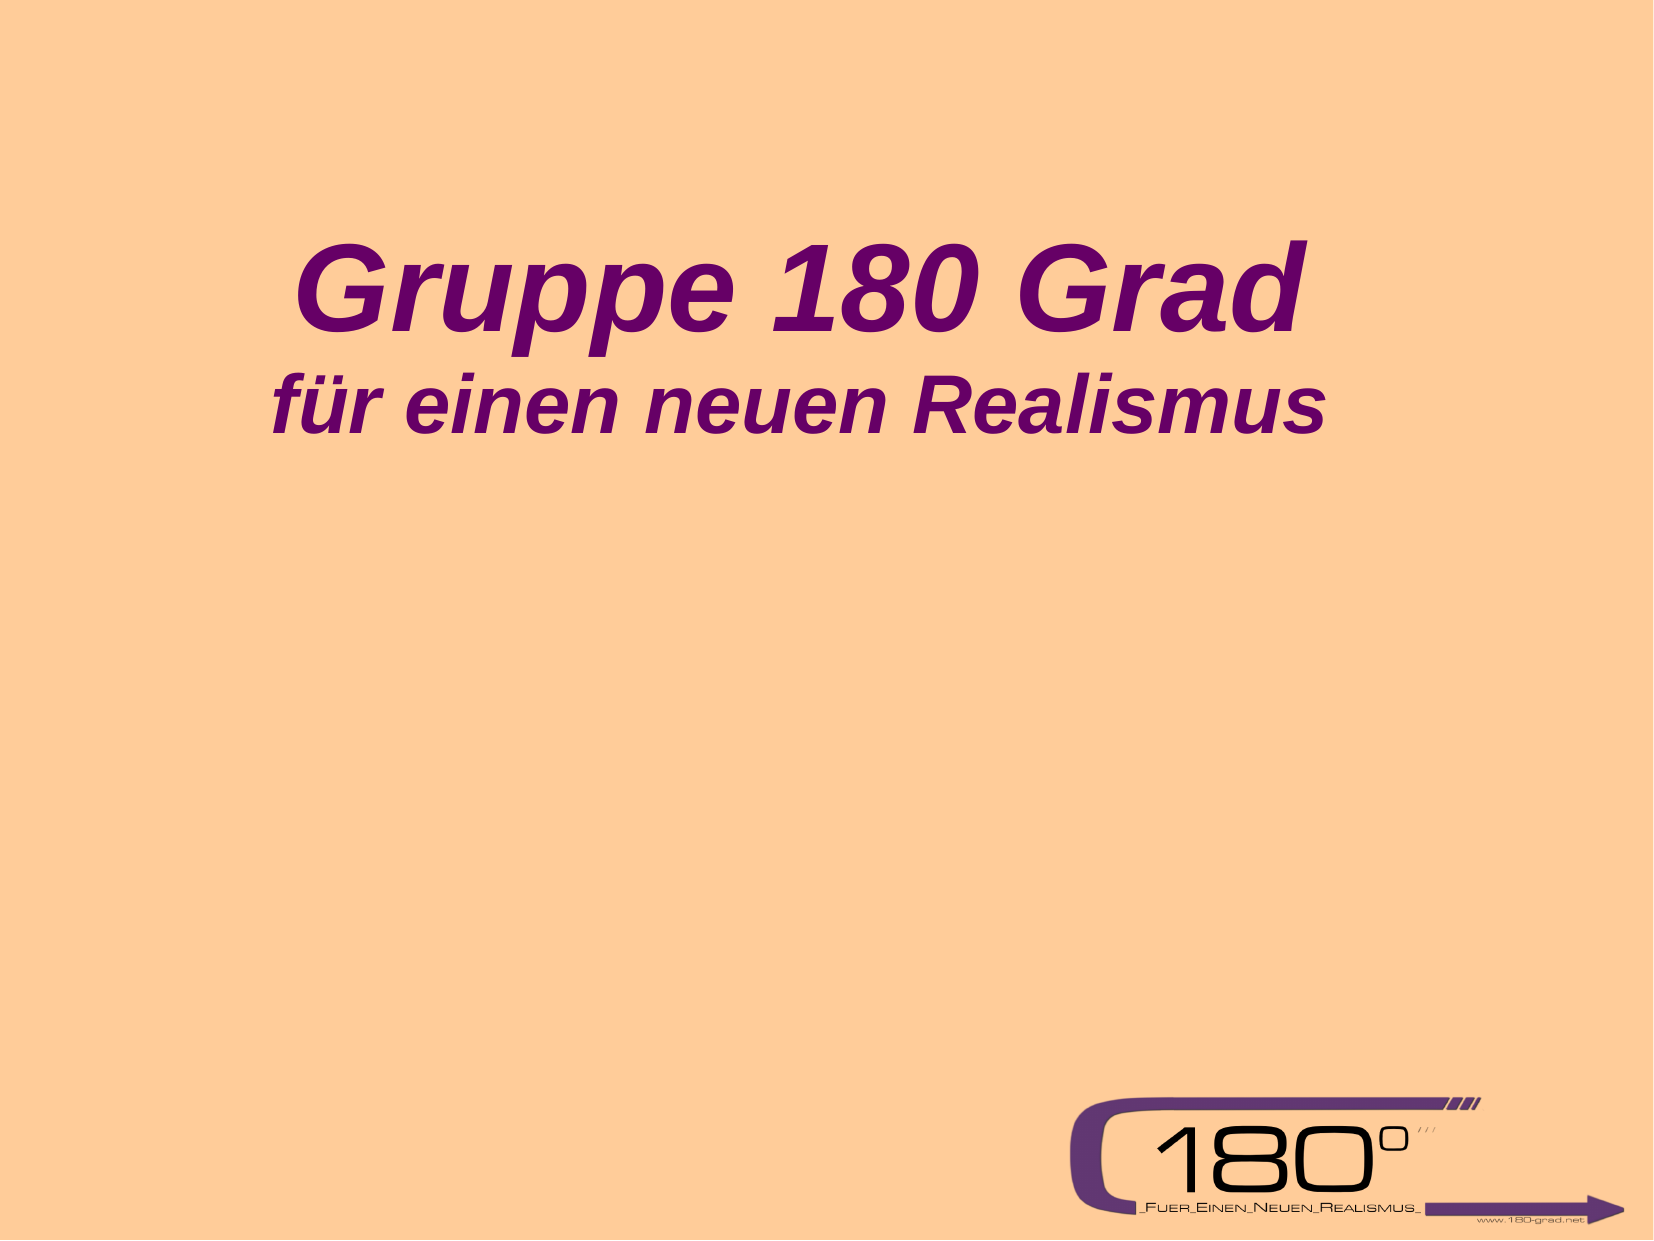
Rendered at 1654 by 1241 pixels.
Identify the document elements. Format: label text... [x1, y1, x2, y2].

picture [1068, 1092, 1625, 1228]
title Gruppe 180 Grad für einen neuen Realismus [93, 200, 1506, 469]
